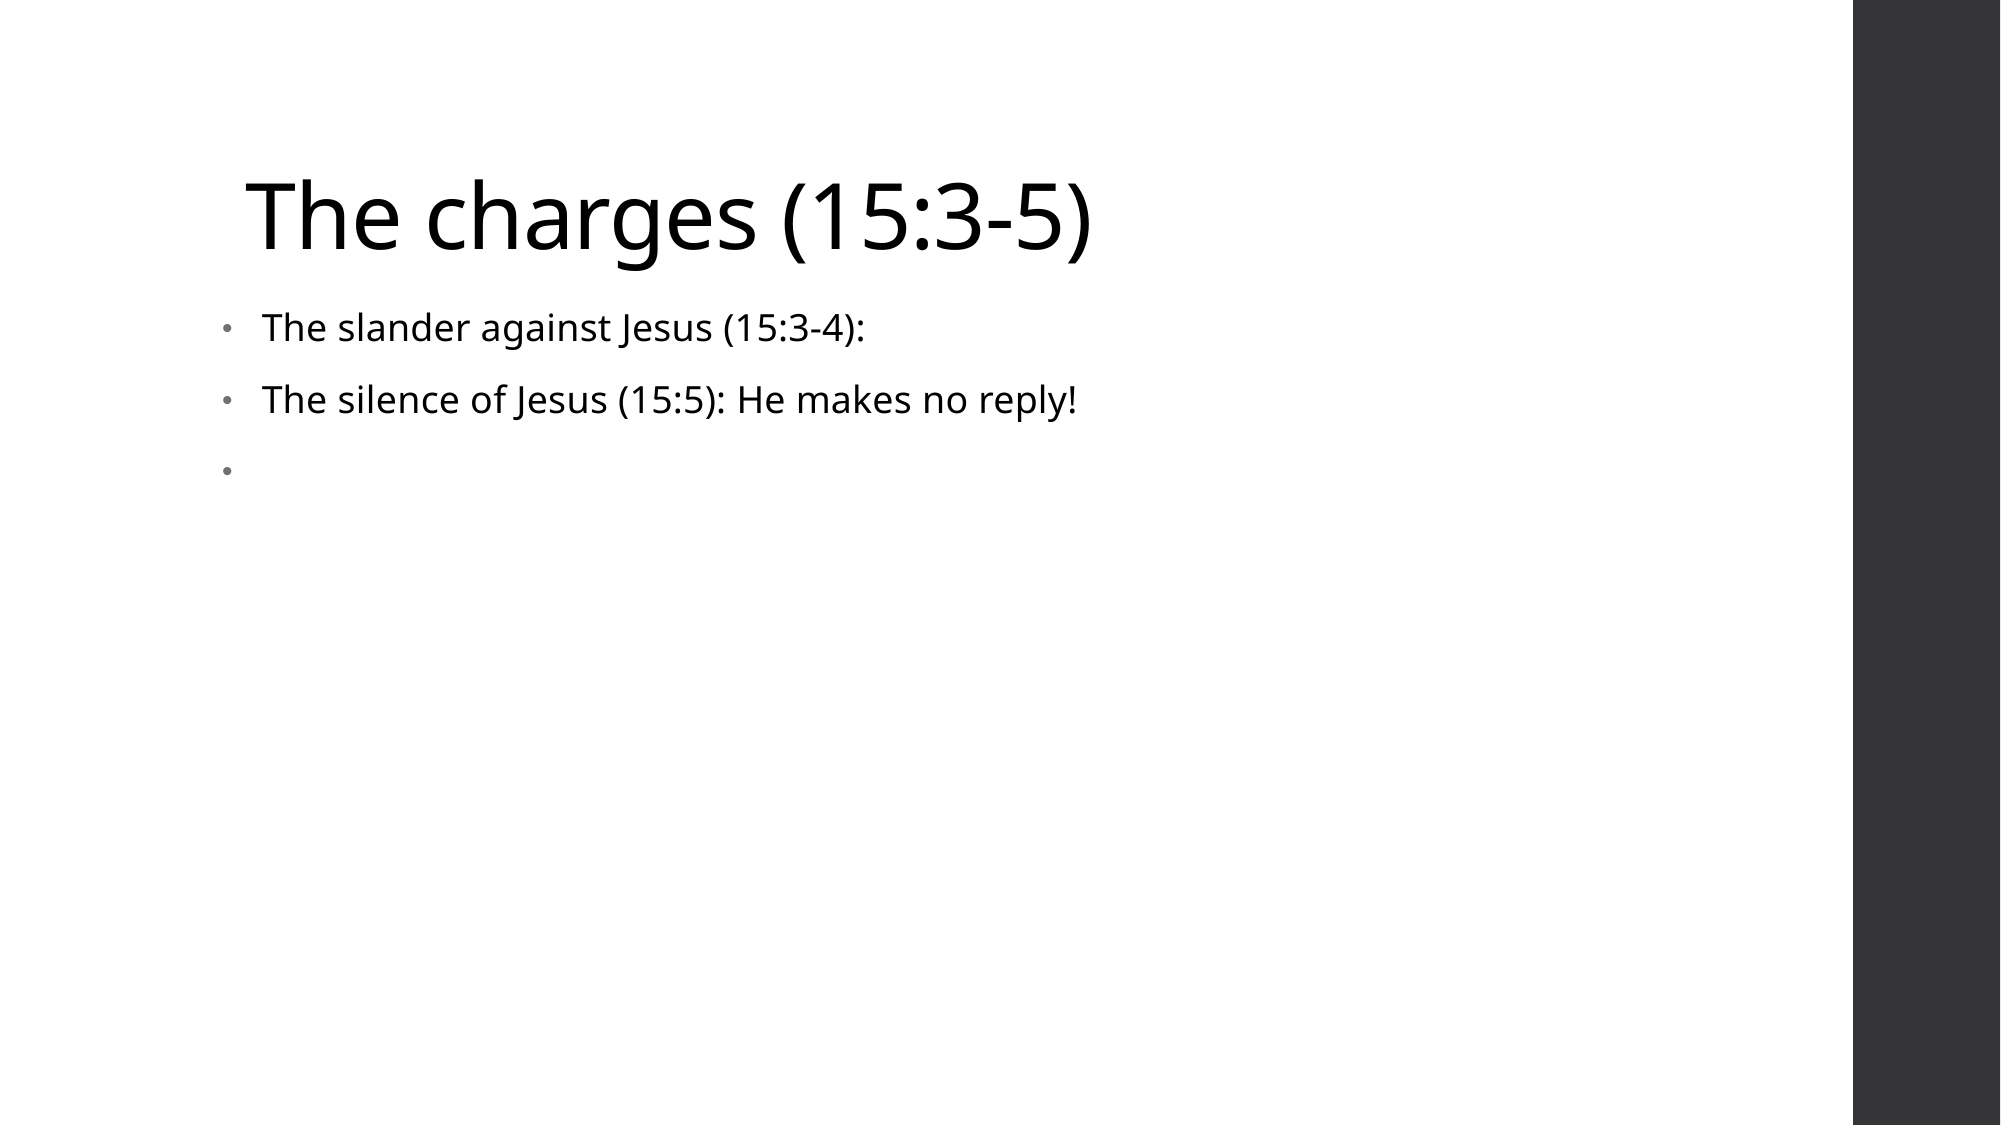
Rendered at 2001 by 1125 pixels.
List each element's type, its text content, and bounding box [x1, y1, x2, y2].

list The slander against Jesus (15:3-4): The silence of Jesus (15:5): He makes no reply! [206, 299, 1617, 1014]
title The charges (15:3-5) [206, 60, 1797, 278]
